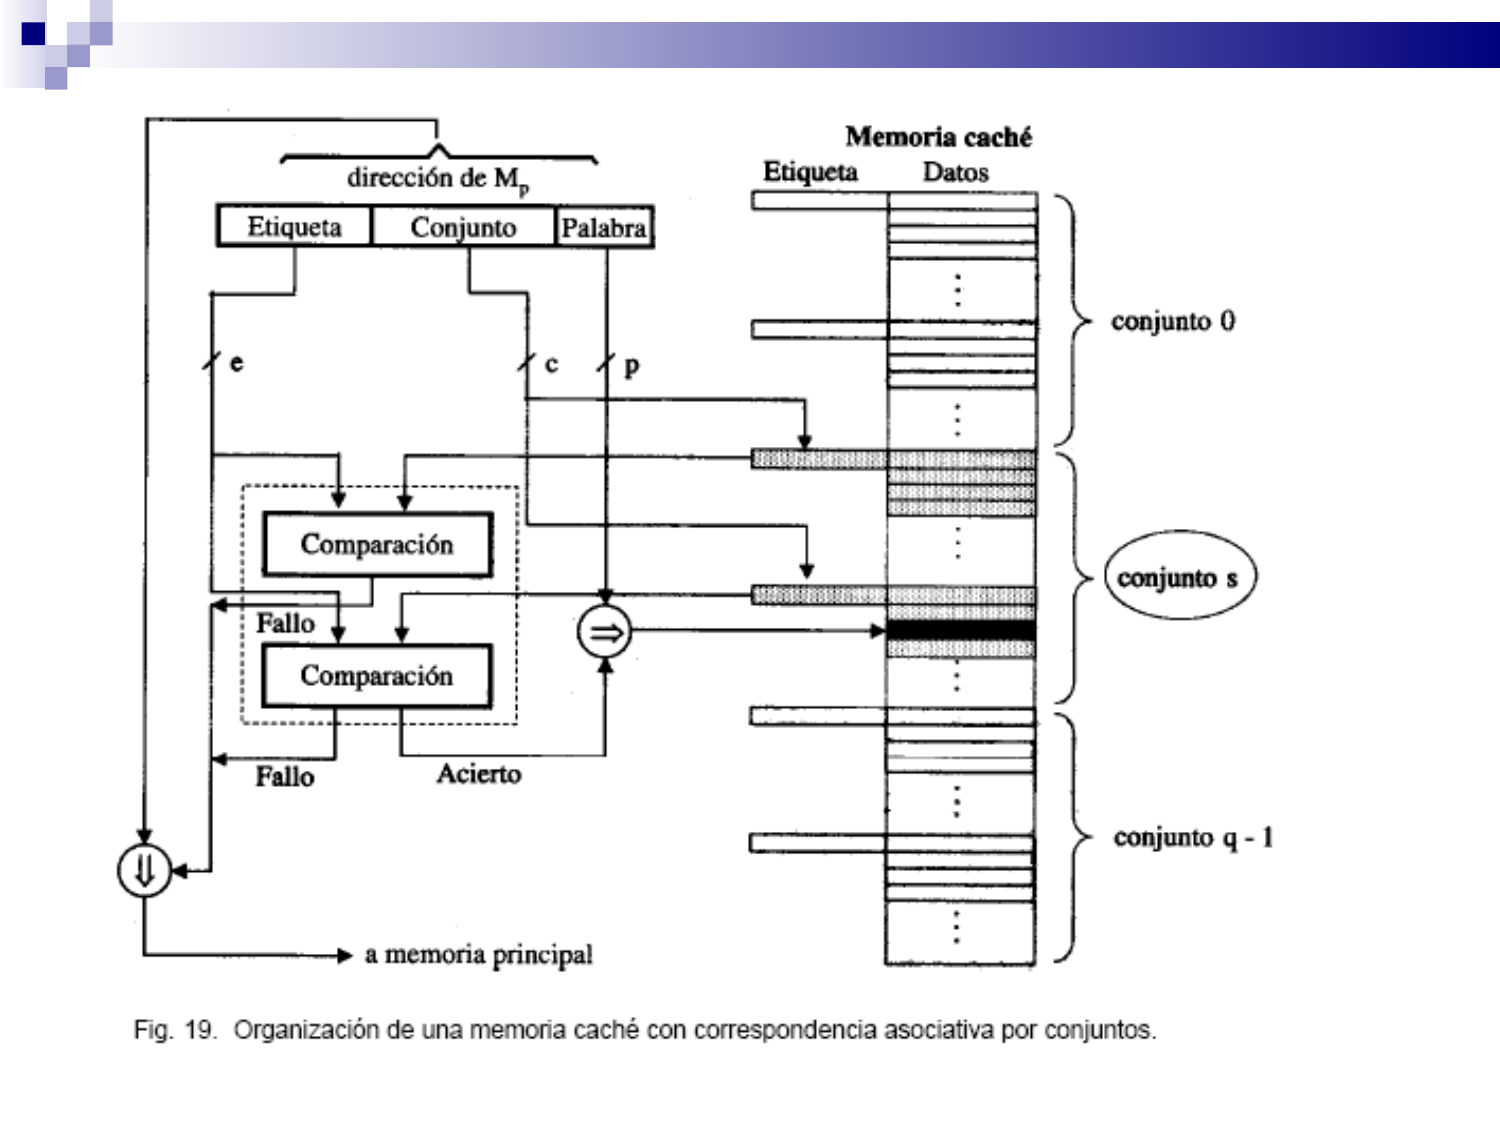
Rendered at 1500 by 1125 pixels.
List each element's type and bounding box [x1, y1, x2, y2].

picture [88, 101, 1317, 1075]
